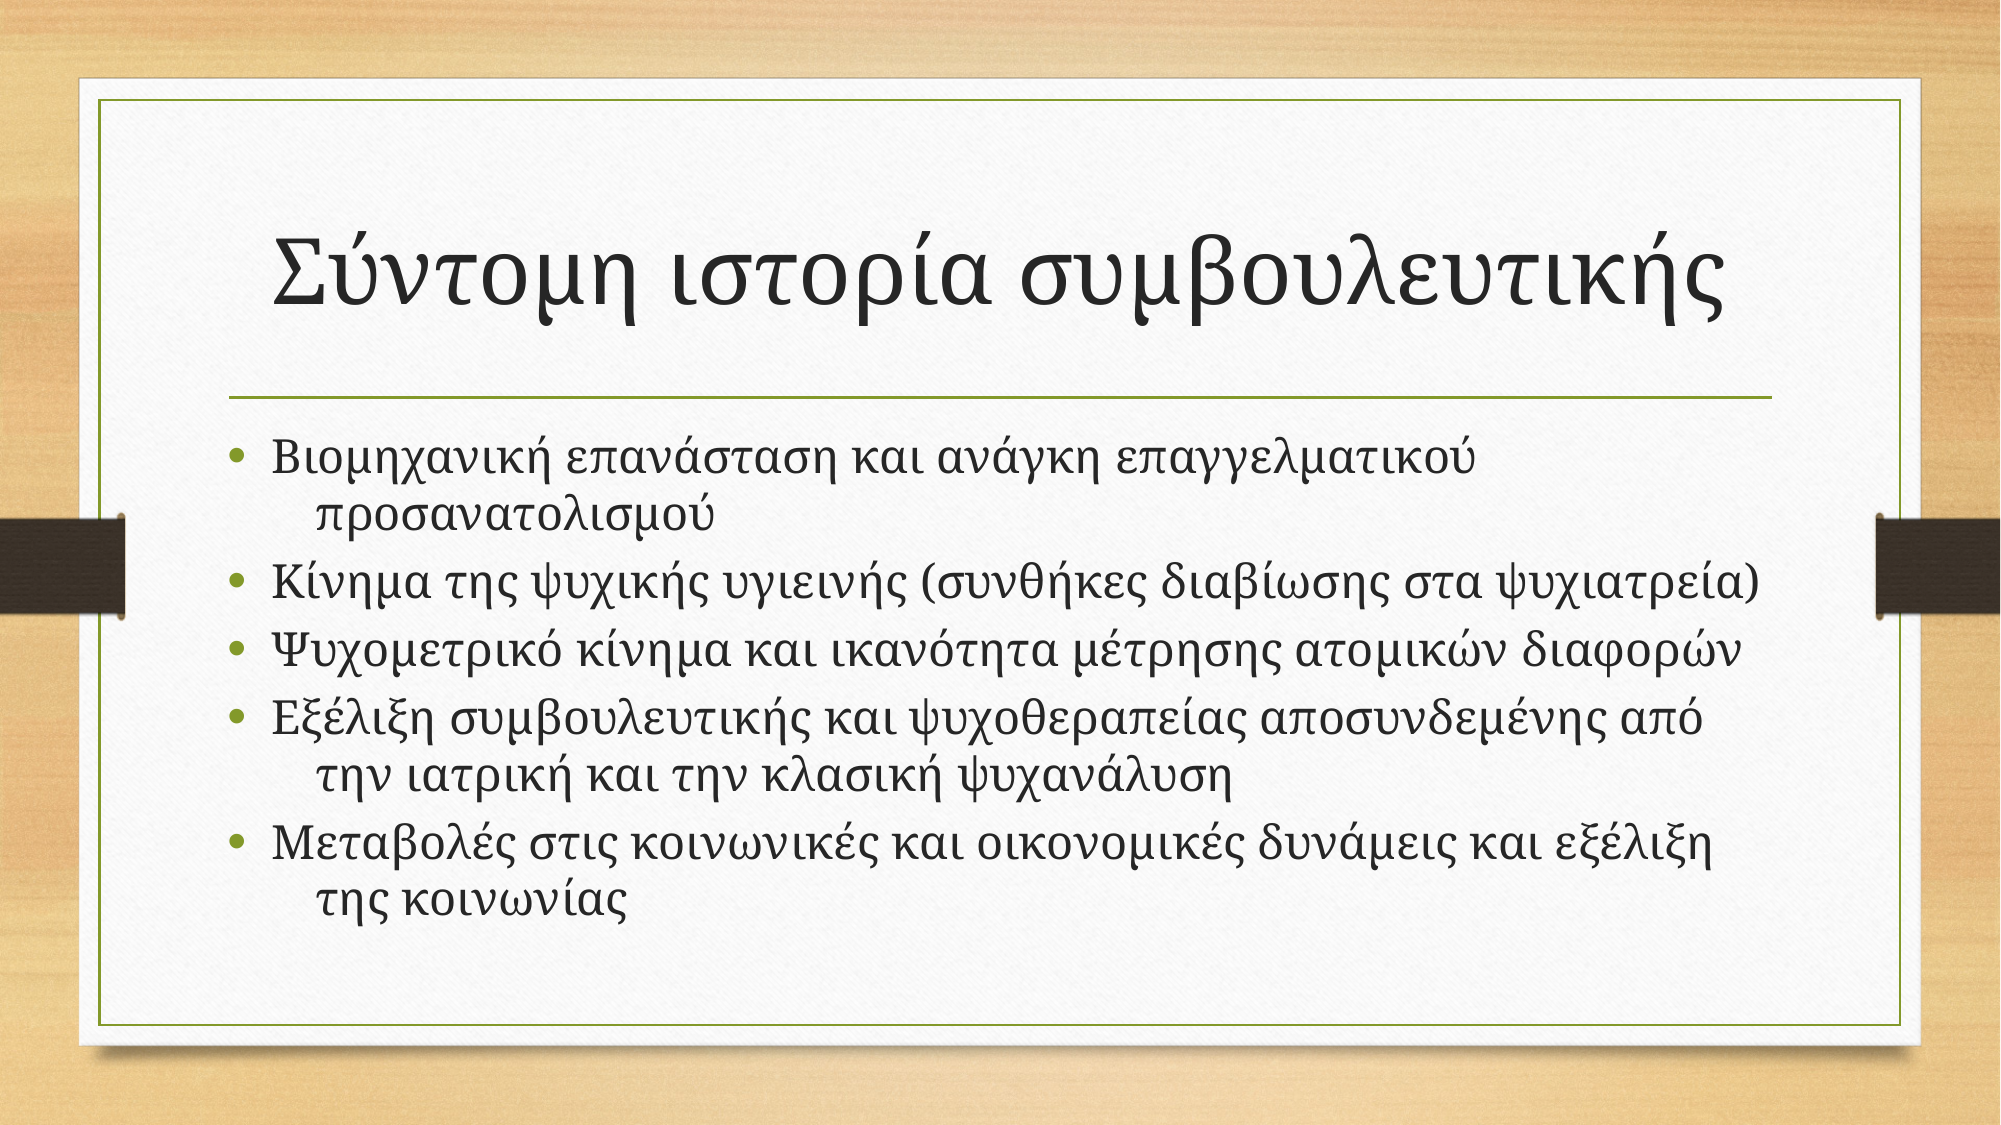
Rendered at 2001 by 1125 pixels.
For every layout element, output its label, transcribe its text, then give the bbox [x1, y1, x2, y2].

list Βιομηχανική επανάσταση και ανάγκη επαγγελματικού προσανατολισμού Κίνημα της ψυχικής υγιεινής (συνθήκες διαβίωσης στα ψυχιατρεία) Ψυχομετρικό κίνημα και ικανότητα μέτρησης ατομικών διαφορών Εξέλιξη συμβουλευτικής και ψυχοθεραπείας αποσυνδεμένης από την ιατρική και την κλασική ψυχανάλυση Μεταβολές στις κοινωνικές και οικονομικές δυνάμεις και εξέλιξη της κοινωνίας [212, 419, 1788, 964]
title Σύντομη ιστορία συμβουλευτικής [212, 161, 1788, 376]
